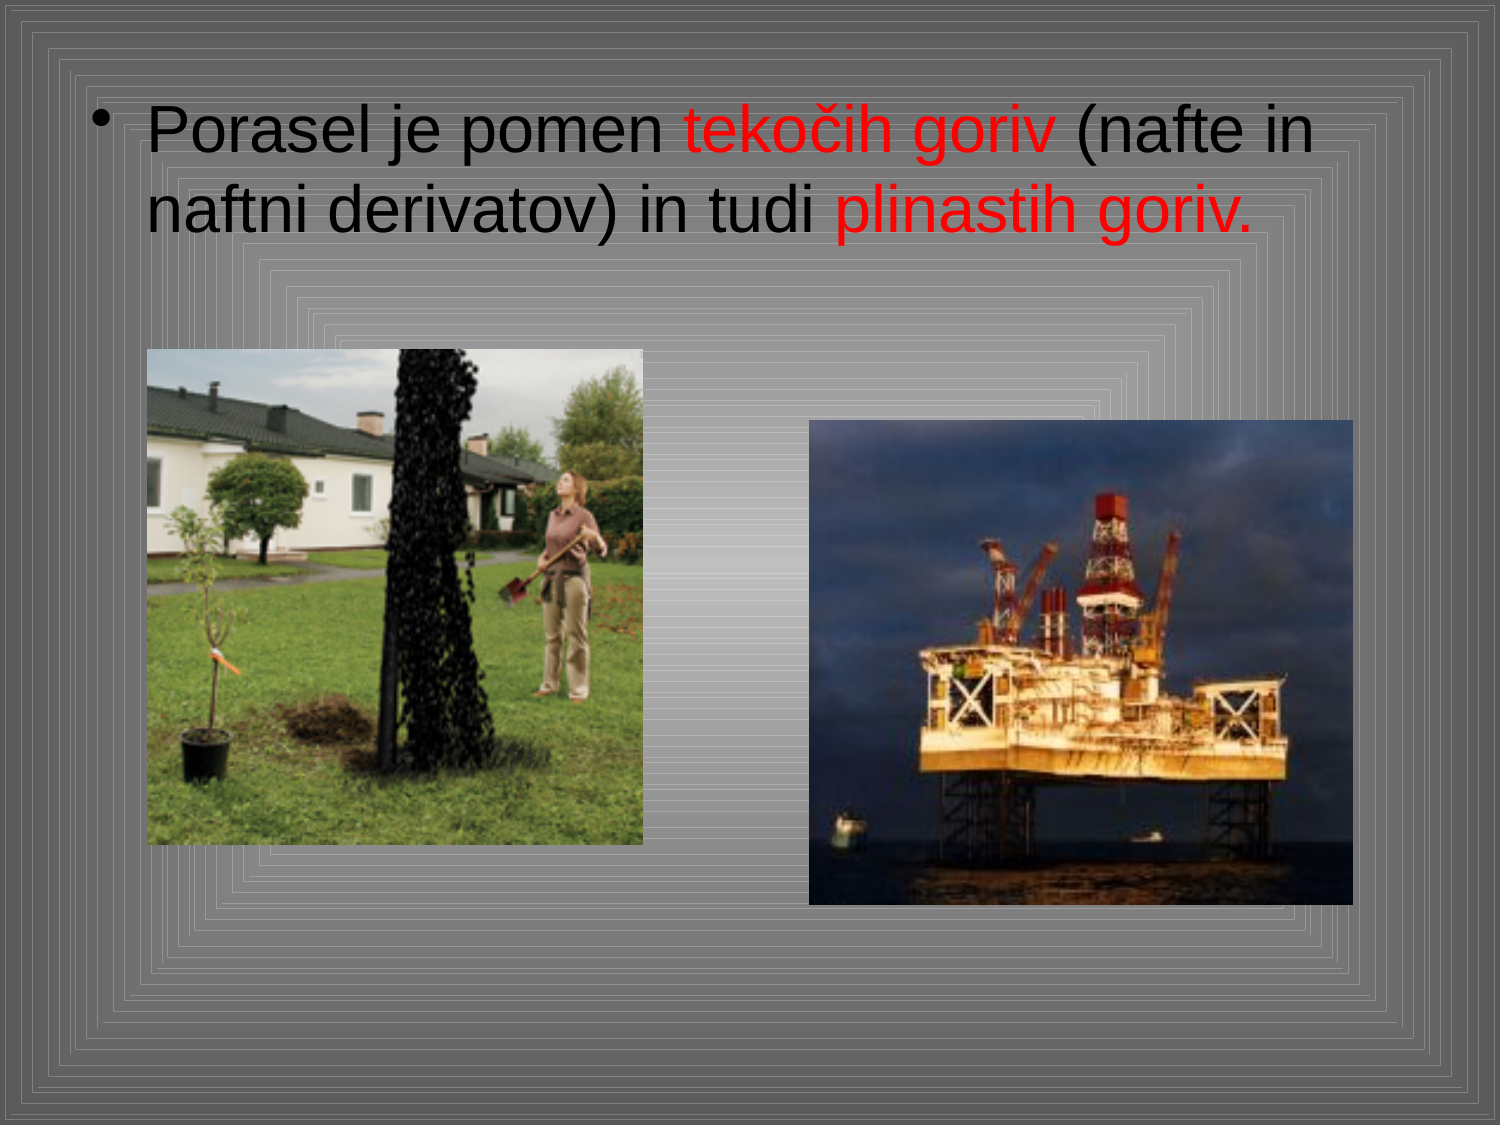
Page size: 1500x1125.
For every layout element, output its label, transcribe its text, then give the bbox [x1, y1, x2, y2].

list Porasel je pomen tekočih goriv (nafte in naftni derivatov) in tudi plinastih goriv. [75, 78, 1425, 1005]
picture [147, 349, 643, 845]
picture [809, 420, 1353, 905]
